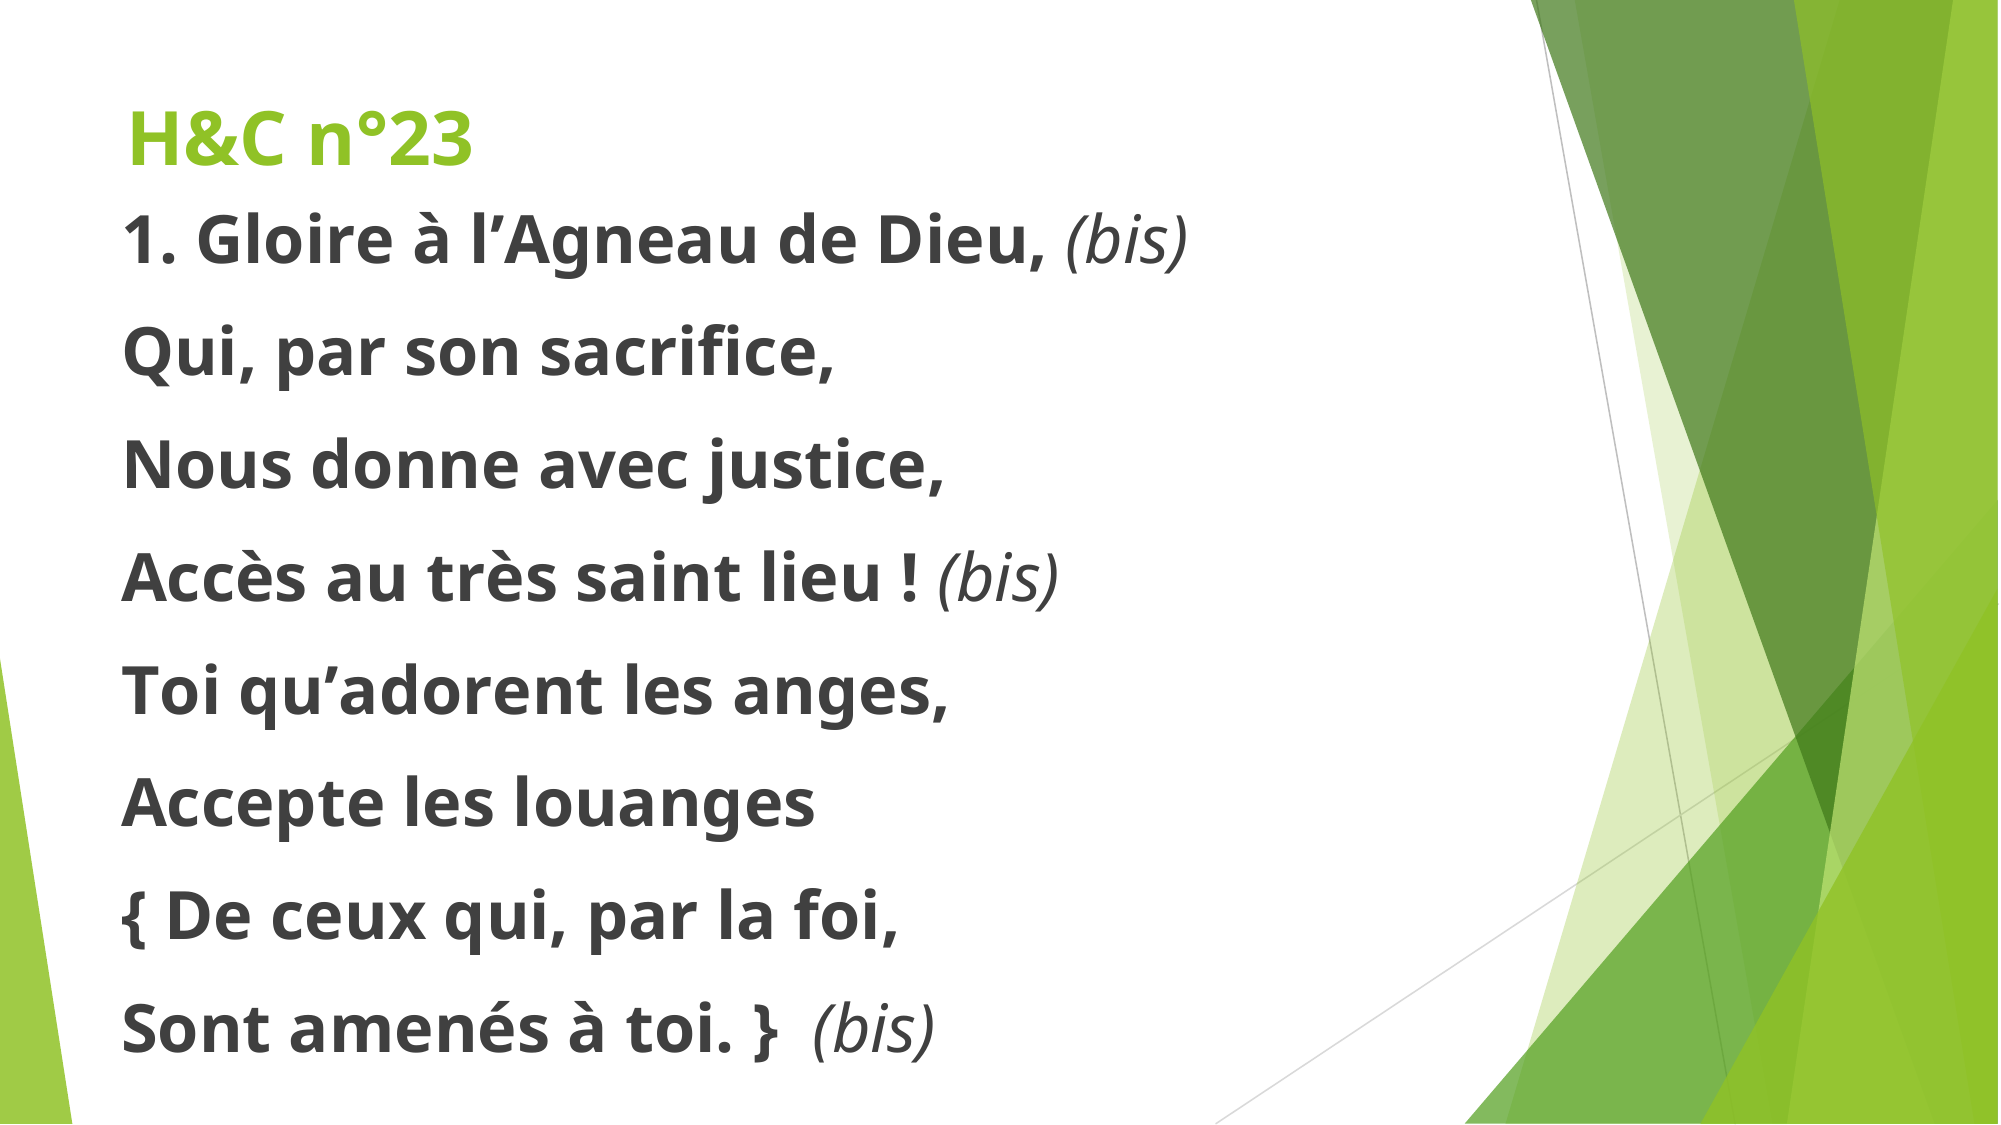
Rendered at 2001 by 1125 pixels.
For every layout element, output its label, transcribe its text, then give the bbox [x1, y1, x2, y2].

text_box H&C n°23 [111, 82, 1522, 177]
text_box 1. Gloire à l’Agneau de Dieu, (bis) Qui, par son sacrifice, Nous donne avec justice, Accès au très saint lieu ! (bis) Toi qu’adorent les anges, Accepte les louanges { De ceux qui, par la foi, Sont amenés à toi. } (bis) [106, 177, 1973, 1037]
